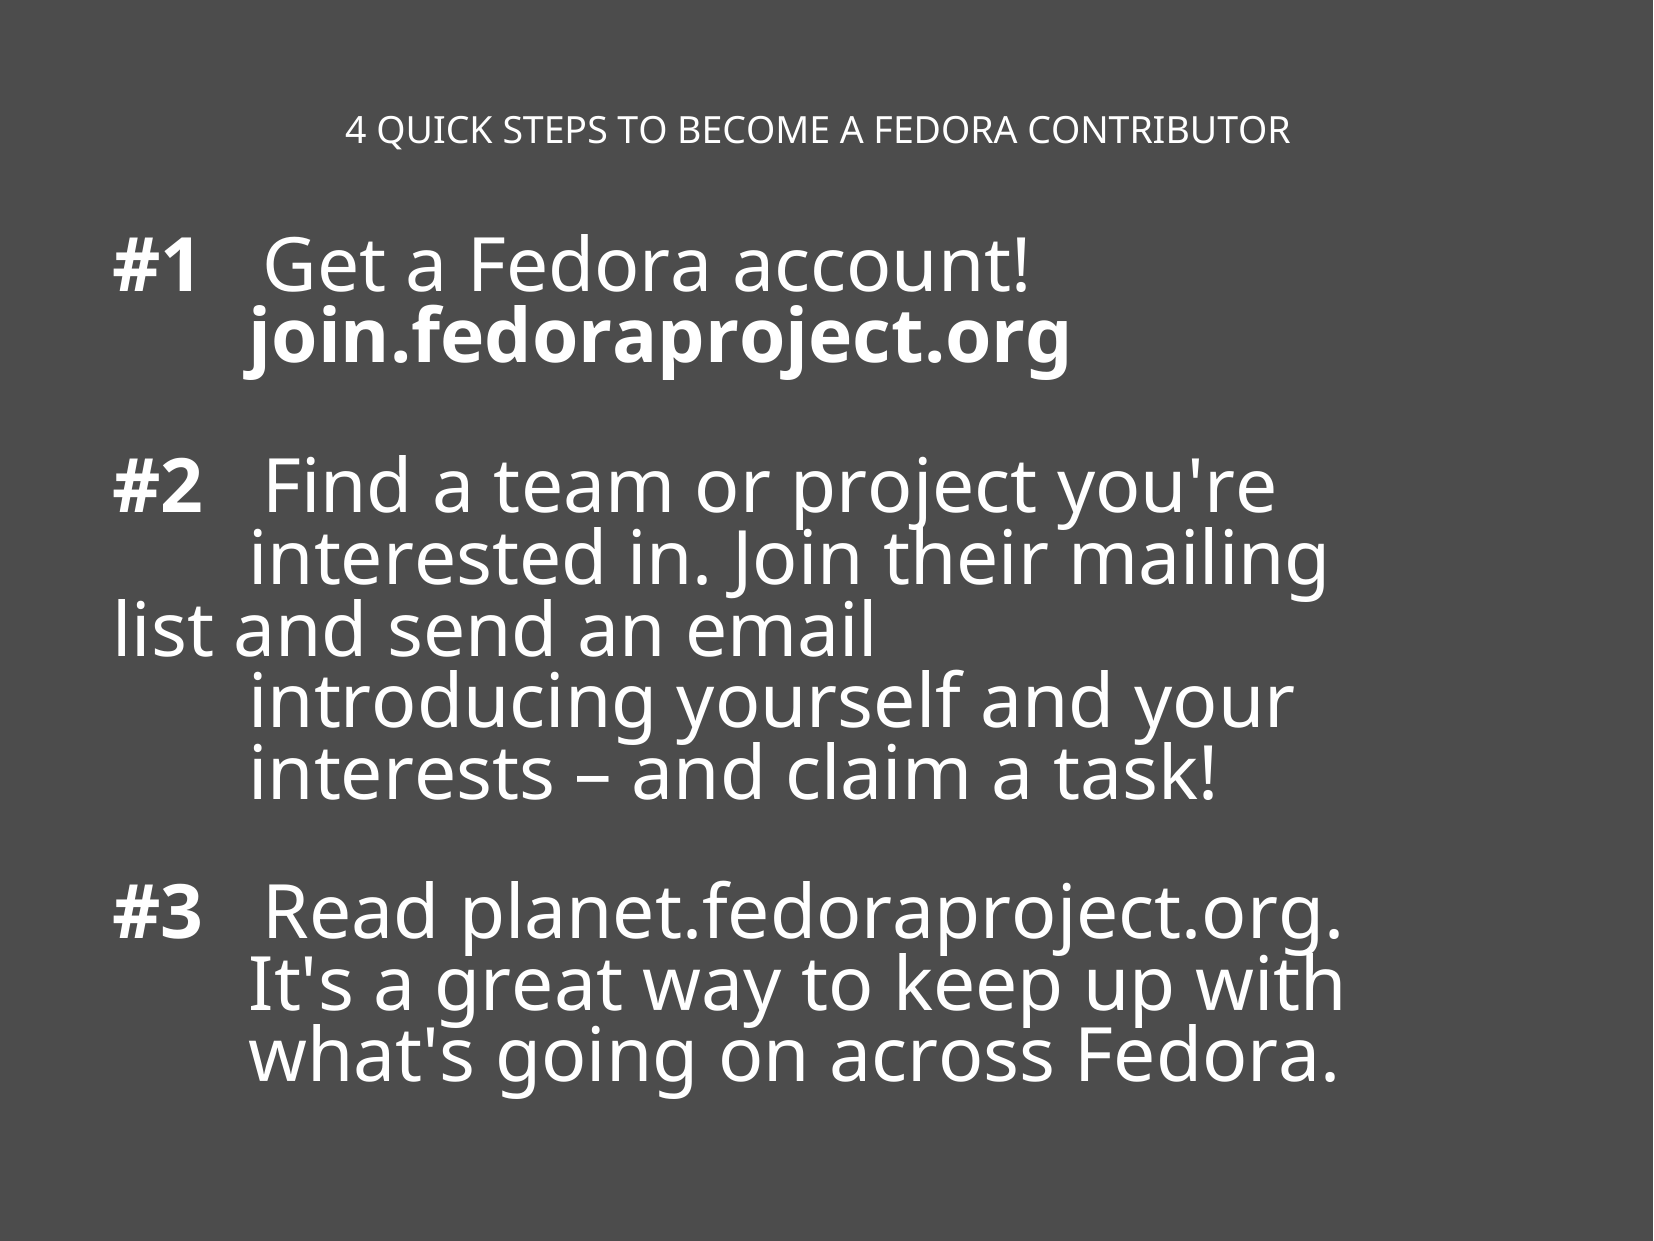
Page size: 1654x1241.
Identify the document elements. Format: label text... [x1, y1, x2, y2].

title #3 Read planet.fedoraproject.org. It's a great way to keep up with what's going on across Fedora. [112, 854, 1524, 1123]
title #2 Find a team or project you're interested in. Join their mailing list and send an email introducing yourself and your interests – and claim a task! [112, 422, 1524, 847]
title #1 Get a Fedora account! join.fedoraproject.org [112, 210, 1524, 401]
title 4 QUICK STEPS TO BECOME A FEDORA CONTRIBUTOR [112, 86, 1524, 178]
